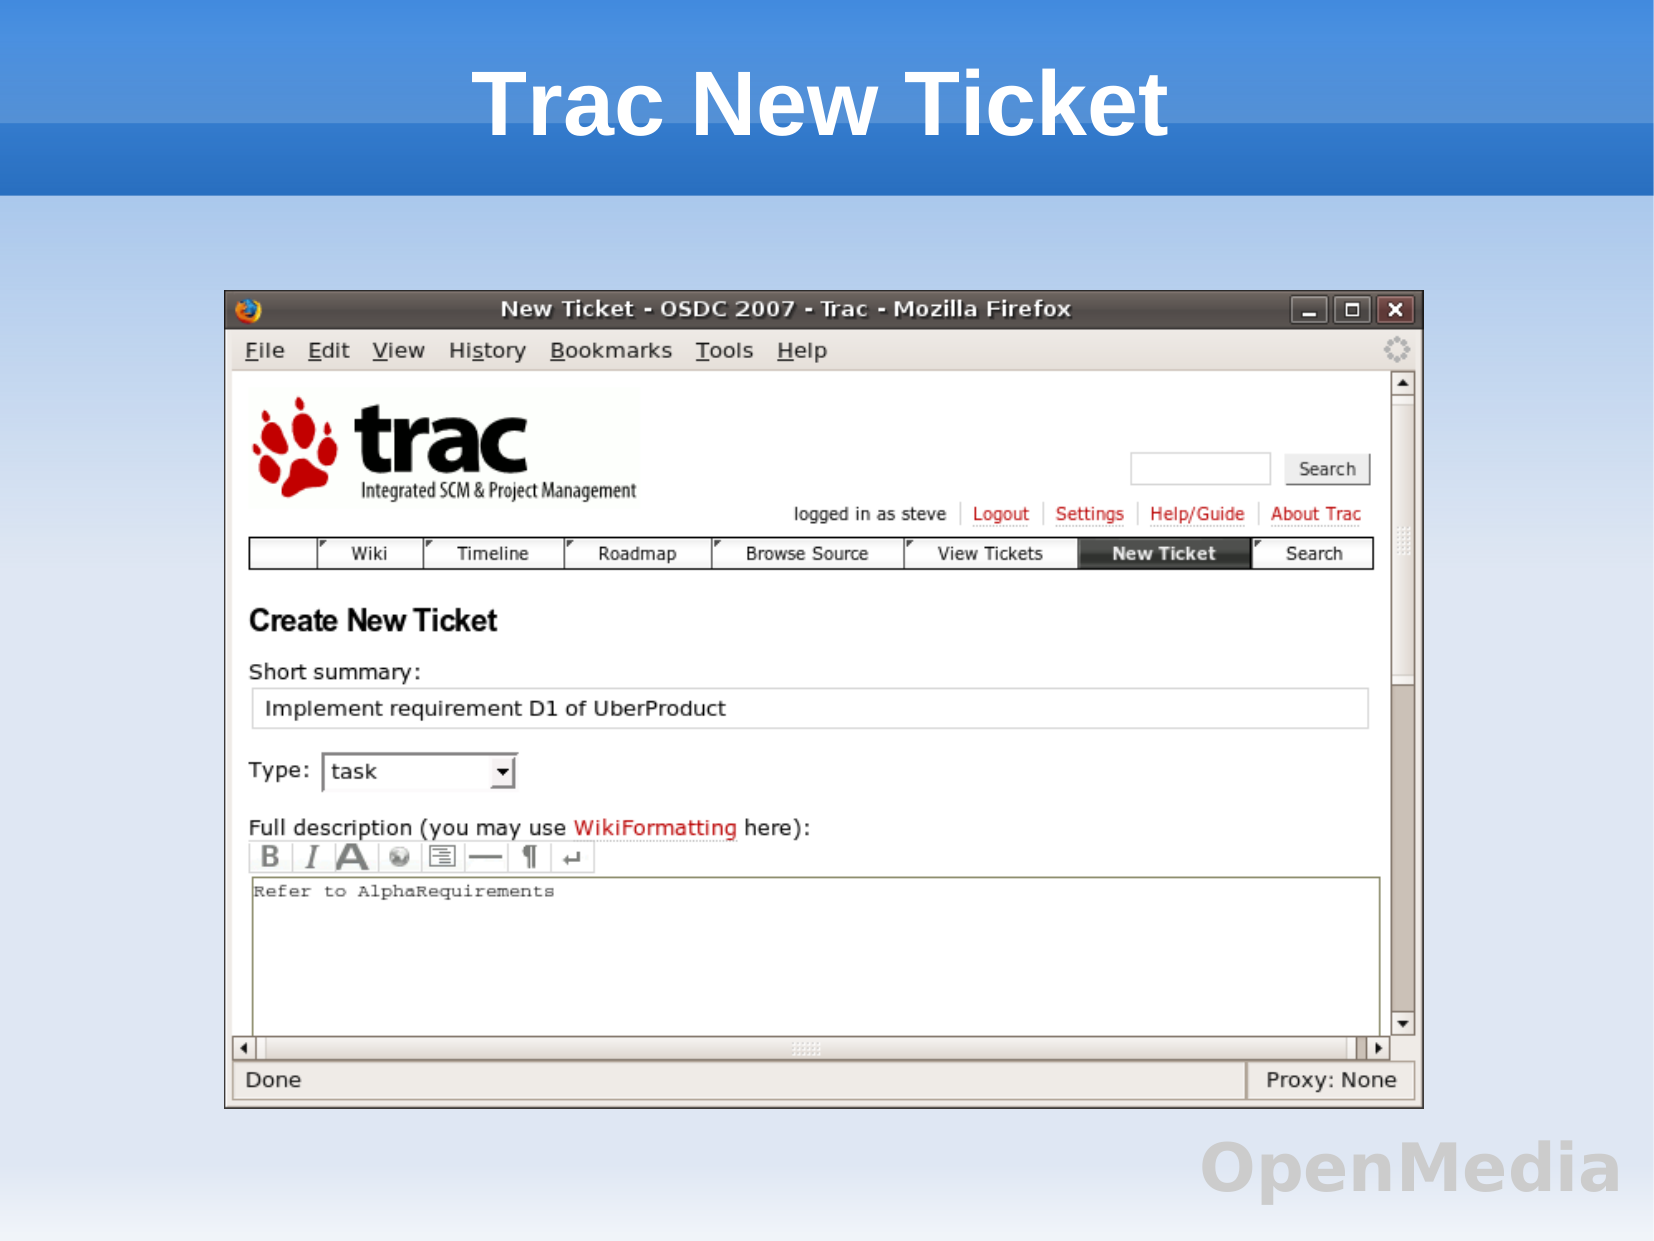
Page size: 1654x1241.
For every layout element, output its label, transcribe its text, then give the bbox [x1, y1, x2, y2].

title Trac New Ticket [76, 0, 1565, 208]
picture [0, 0, 1654, 1241]
